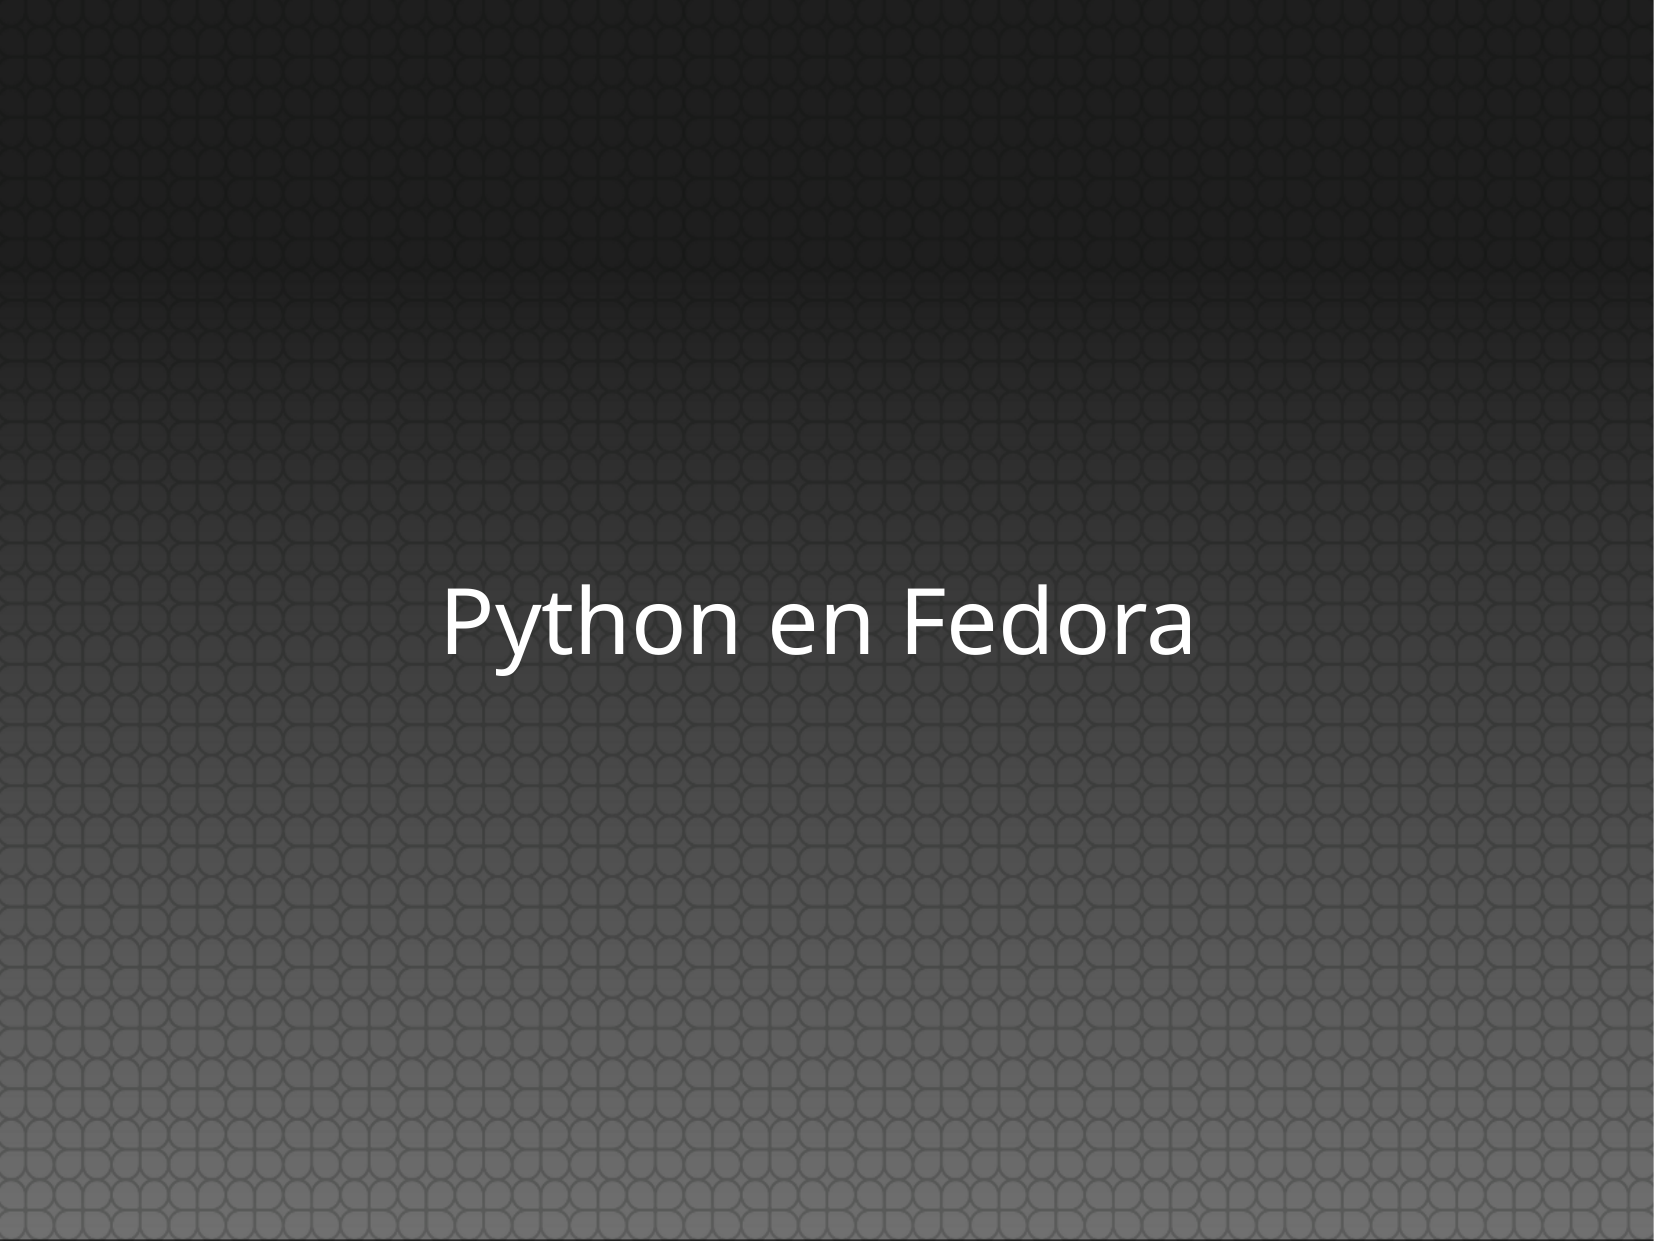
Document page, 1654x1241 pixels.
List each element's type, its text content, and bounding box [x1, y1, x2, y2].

picture [0, 0, 1654, 1241]
title Python en Fedora [75, 525, 1564, 713]
